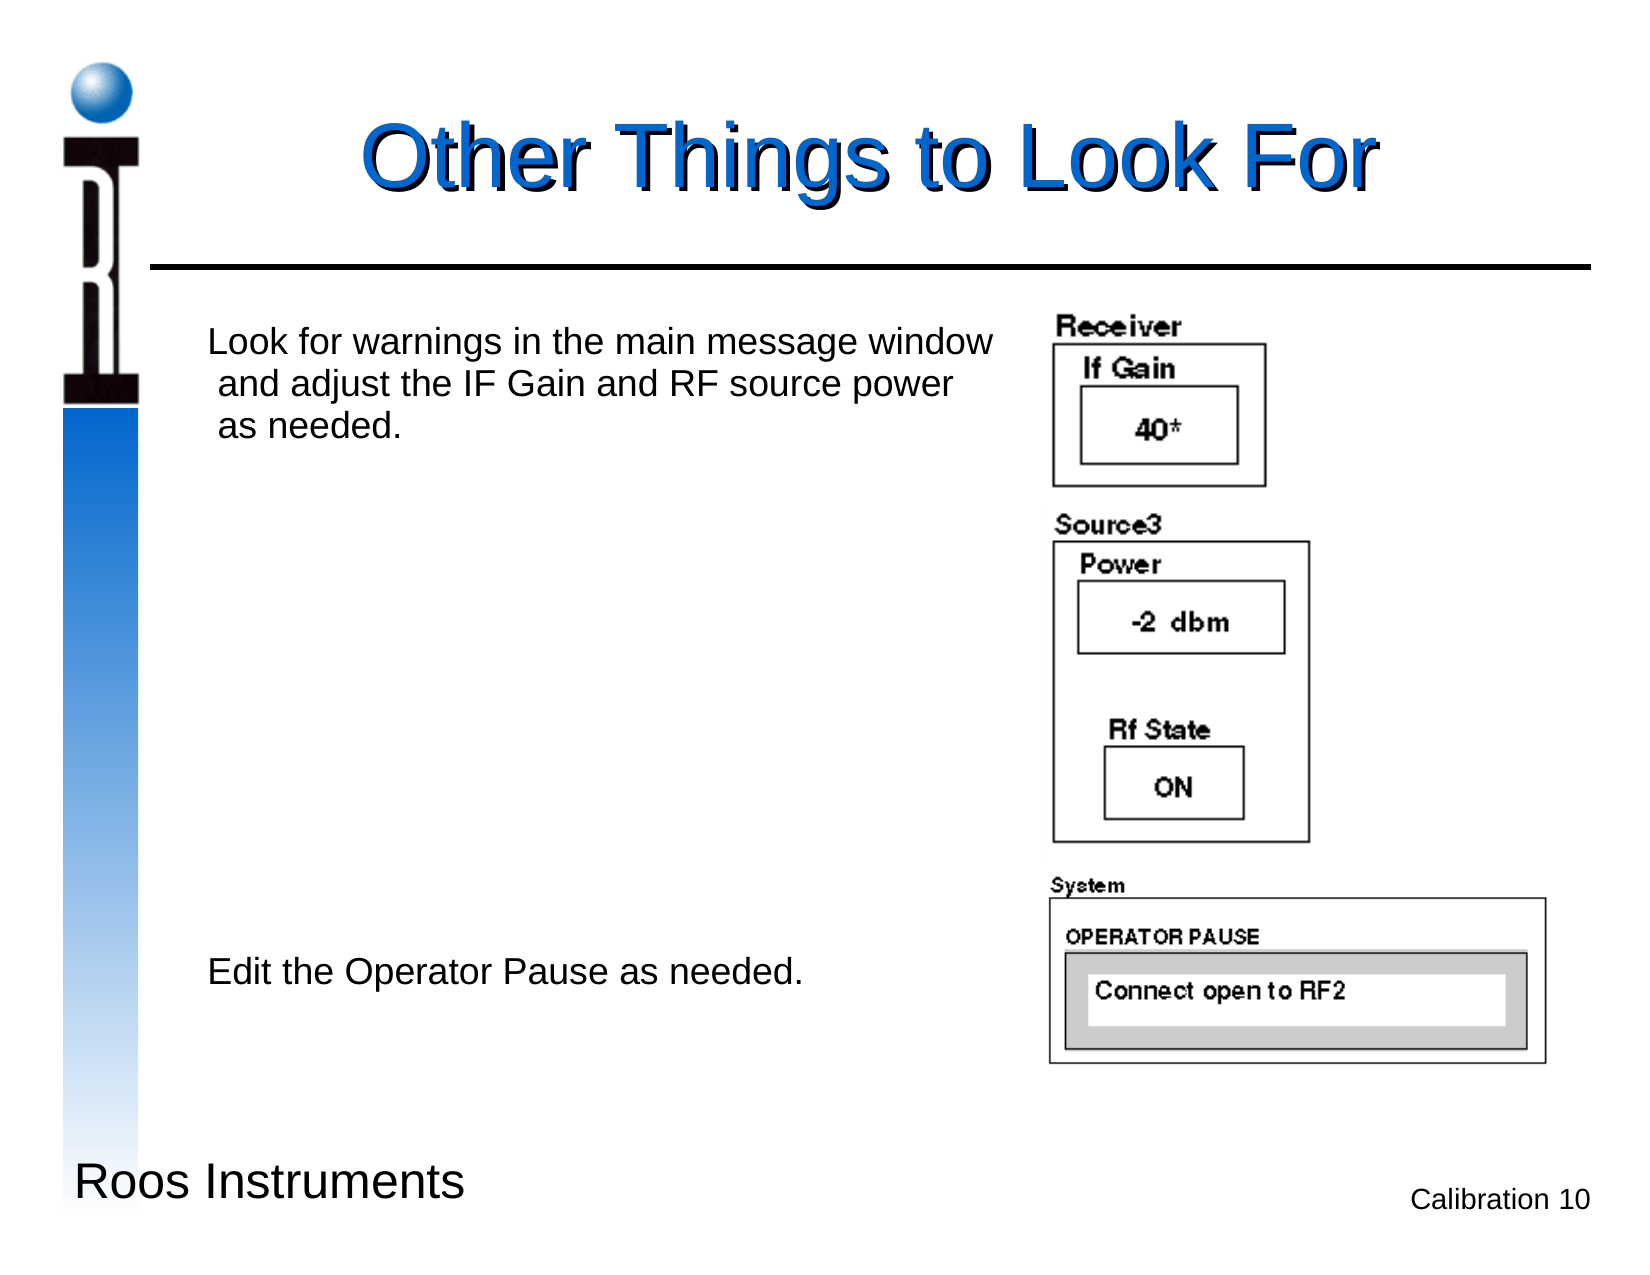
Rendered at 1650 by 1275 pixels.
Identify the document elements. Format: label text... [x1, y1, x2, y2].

picture [59, 59, 144, 411]
picture [1041, 510, 1327, 860]
title Other Things to Look For [147, 66, 1591, 245]
picture [1040, 874, 1578, 1072]
picture [1037, 306, 1304, 501]
text_box Look for warnings in the main message window and adjust the IF Gain and RF source power as needed. Edit the Operator Pause as needed. [182, 313, 1020, 1002]
